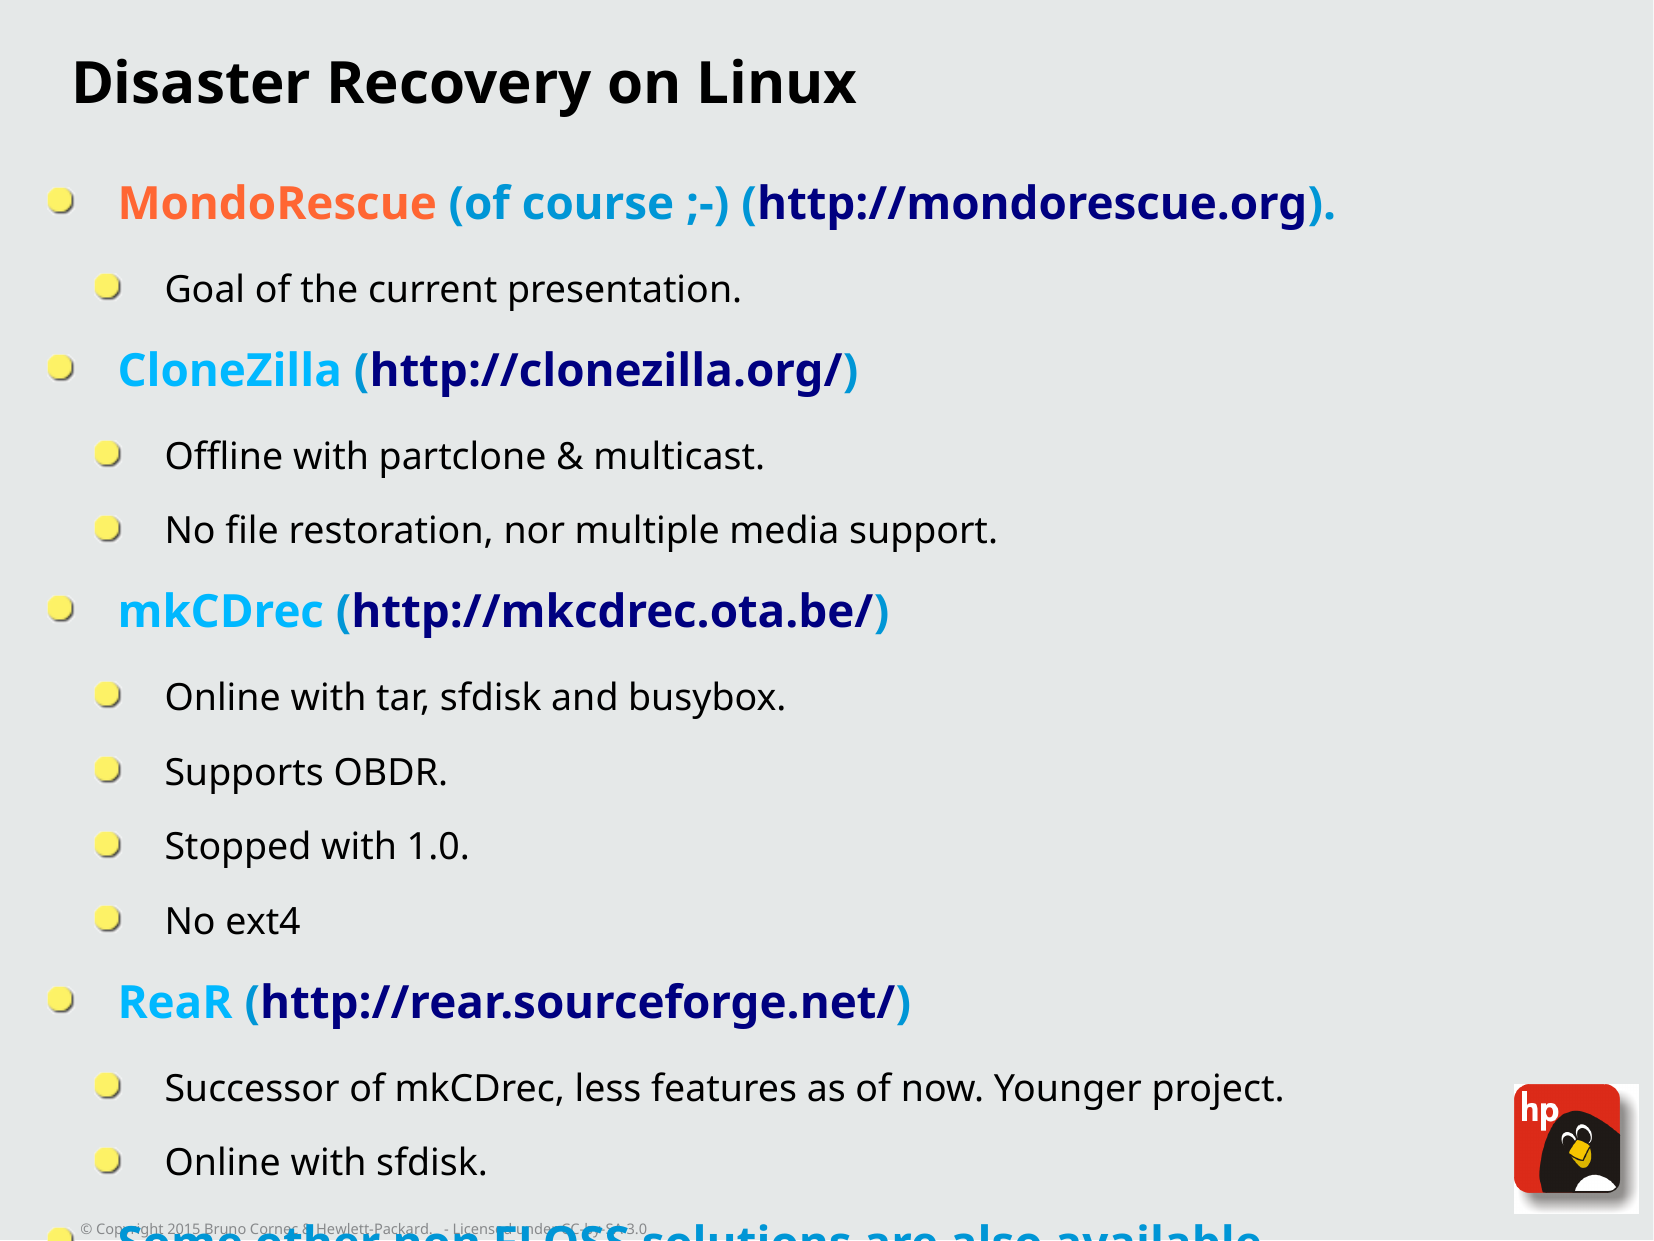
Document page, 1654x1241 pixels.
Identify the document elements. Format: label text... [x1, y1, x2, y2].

picture [93, 1158, 124, 1177]
picture [46, 1226, 77, 1241]
picture [1514, 1158, 1639, 1214]
title Disaster Recovery on Linux [71, 0, 1060, 170]
list MondoRescue (of course ;-) (http://mondorescue.org). Goal of the current presentation. CloneZilla (http://clonezilla.org/) Offline with partclone & multicast. No file restoration, nor multiple media support. mkCDrec (http://mkcdrec.ota.be/) Online with tar, sfdisk and busybox. Supports OBDR. Stopped with 1.0. No ext4 ReaR (http://rear.sourceforge.net/) Successor of mkCDrec, less features as of now. Younger project. Online with sfdisk. Some other non FLOSS solutions are also available. [34, 170, 1654, 1158]
